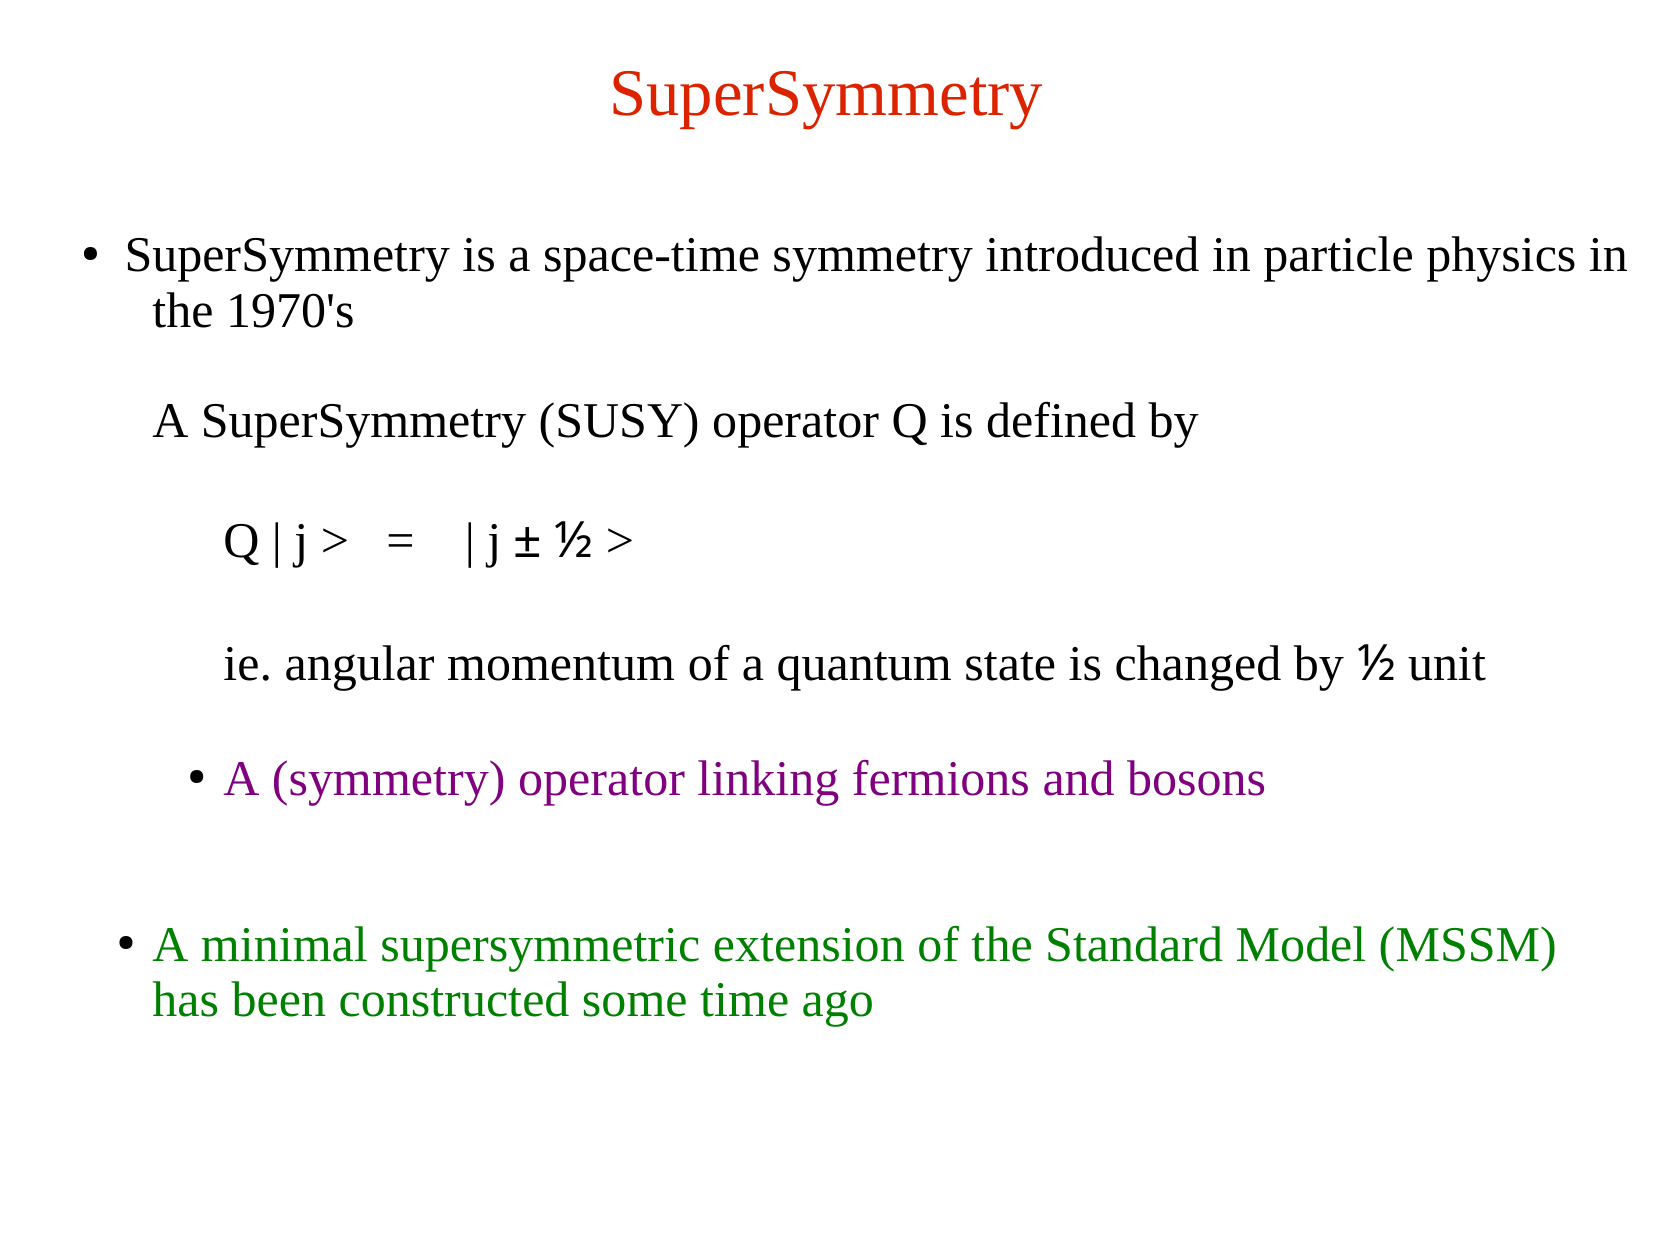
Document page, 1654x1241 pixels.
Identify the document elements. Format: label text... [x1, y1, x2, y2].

title SuperSymmetry [0, 14, 1654, 172]
text_box SuperSymmetry is a space-time symmetry introduced in particle physics in the 1970's A SuperSymmetry (SUSY) operator Q is defined by Q | j > = | j ± ½ > ie. angular momentum of a quantum state is changed by ½ unit A (symmetry) operator linking fermions and bosons A minimal supersymmetric extension of the Standard Model (MSSM) has been constructed some time ago [81, 227, 1627, 1009]
